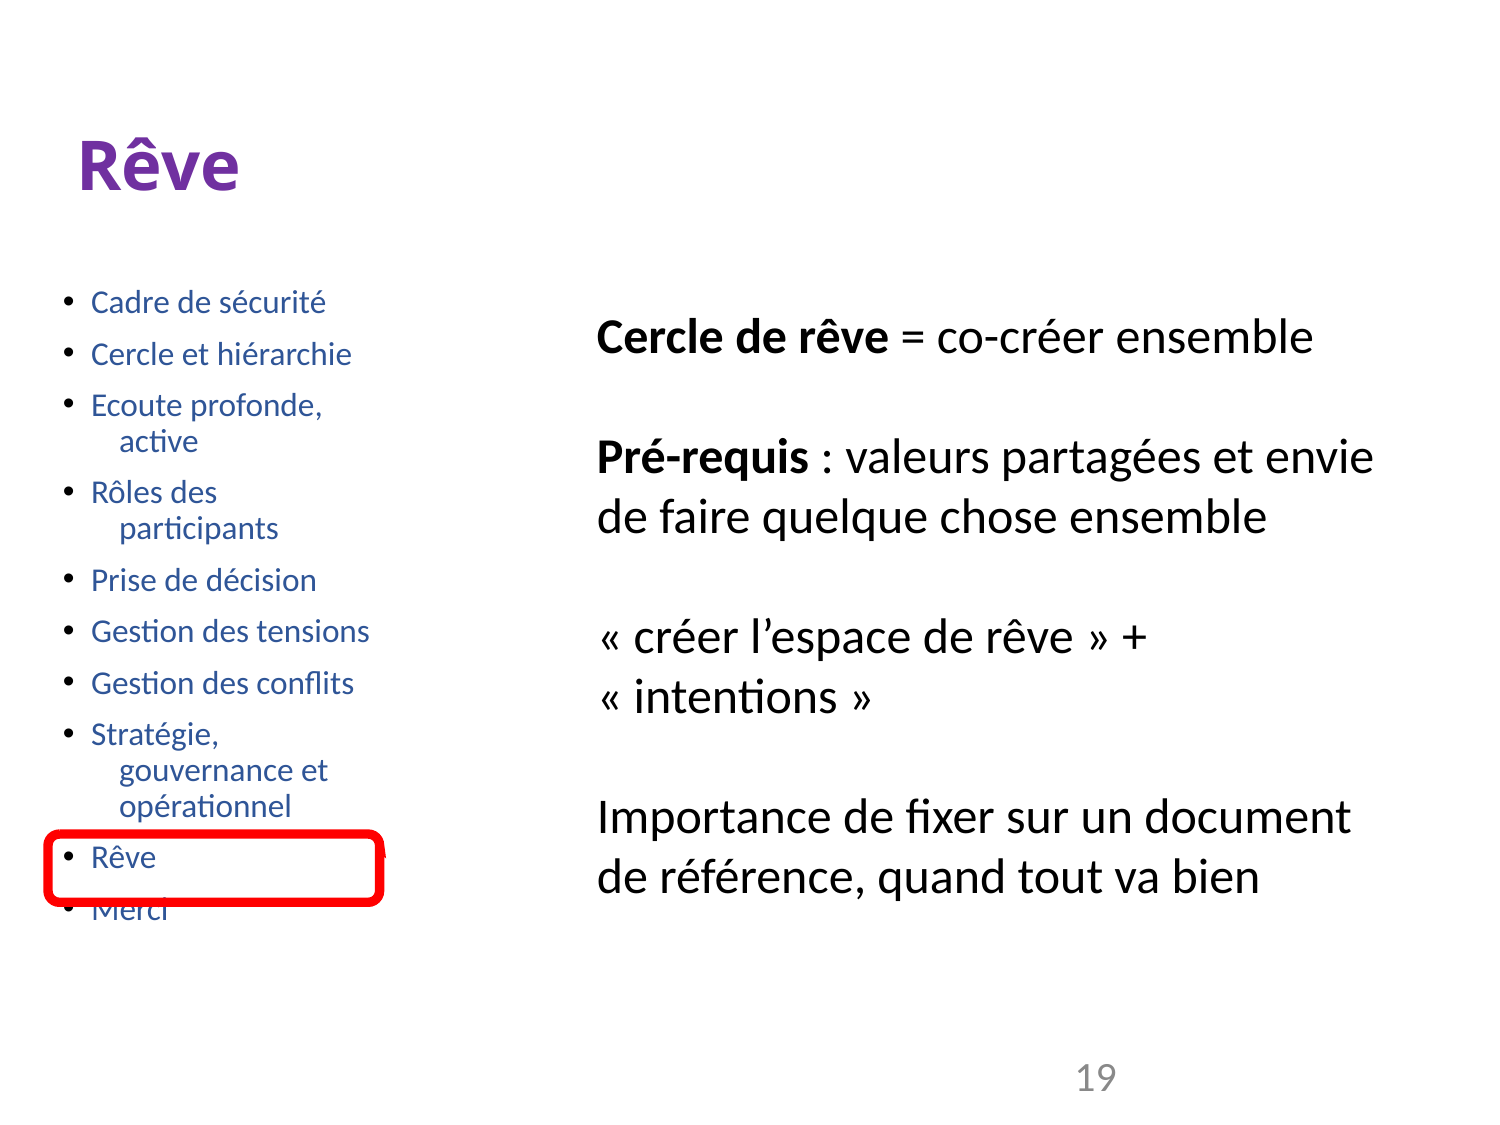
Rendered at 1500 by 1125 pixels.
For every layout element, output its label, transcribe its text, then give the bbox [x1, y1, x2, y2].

list Cadre de sécurité Cercle et hiérarchie Ecoute profonde, active Rôles des participants Prise de décision Gestion des tensions Gestion des conflits Stratégie, gouvernance et opérationnel Rêve Merci [48, 277, 400, 992]
title Rêve [61, 59, 1397, 278]
list Cadre de sécurité Cercle et hiérarchie Ecoute profonde, active Rôles des participants Prise de décision Gestion des tensions Gestion des conflits Stratégie, gouvernance et opérationnel Rêve Merci [53, 839, 374, 897]
text_box 19 [1059, 1042, 1397, 1103]
text_box Cercle de rêve = co-créer ensemble Pré-requis : valeurs partagées et envie de faire quelque chose ensemble « créer l’espace de rêve » + « intentions » Importance de fixer sur un document de référence, quand tout va bien [581, 296, 1423, 1024]
